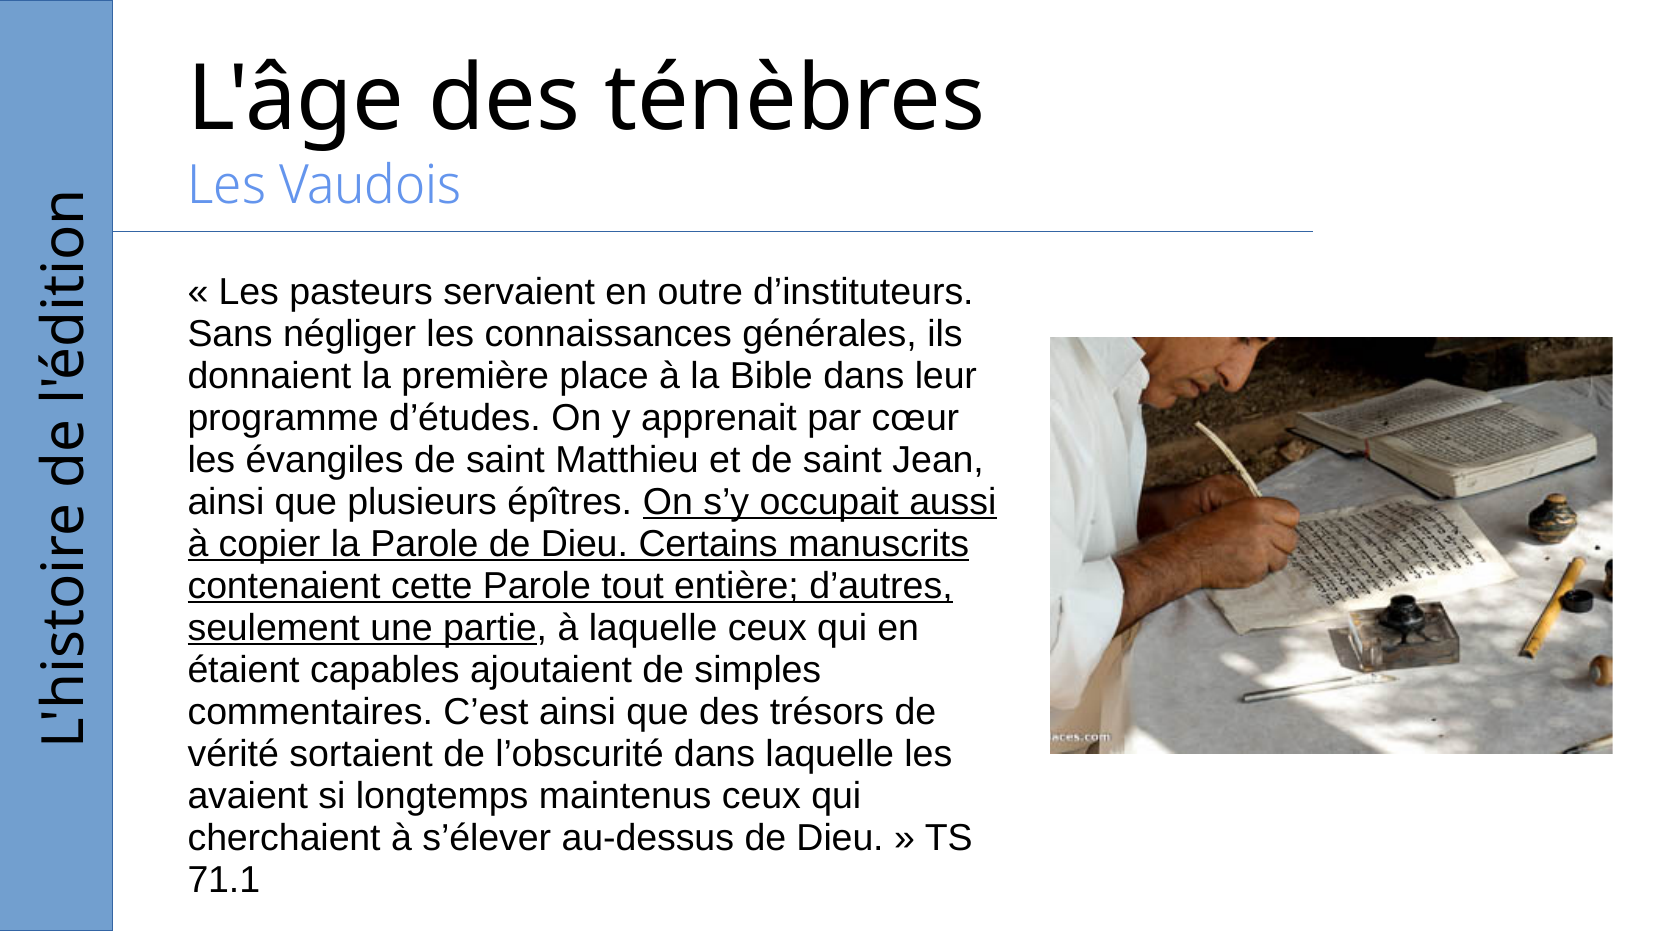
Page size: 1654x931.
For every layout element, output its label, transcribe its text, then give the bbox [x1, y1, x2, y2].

subtitle « Les pasteurs servaient en outre d’instituteurs. Sans négliger les connaissances générales, ils donnaient la première place à la Bible dans leur programme d’études. On y apprenait par cœur les évangiles de saint Matthieu et de saint Jean, ainsi que plusieurs épîtres. On s’y occupait aussi à copier la Parole de Dieu. Certains manuscrits contenaient cette Parole tout entière; d’autres, seulement une partie, à laquelle ceux qui en étaient capables ajoutaient de simples commentaires. C’est ainsi que des trésors de vérité sortaient de l’obscurité dans laquelle les avaient si longtemps maintenus ceux qui cherchaient à s’élever au-dessus de Dieu. » TS 71.1 [187, 270, 1013, 901]
picture [1050, 337, 1613, 754]
title L'âge des ténèbres [187, 33, 1571, 125]
text_box [0, 0, 113, 931]
text_box L'histoire de l'édition [13, 37, 105, 901]
title Les Vaudois [187, 125, 1571, 239]
